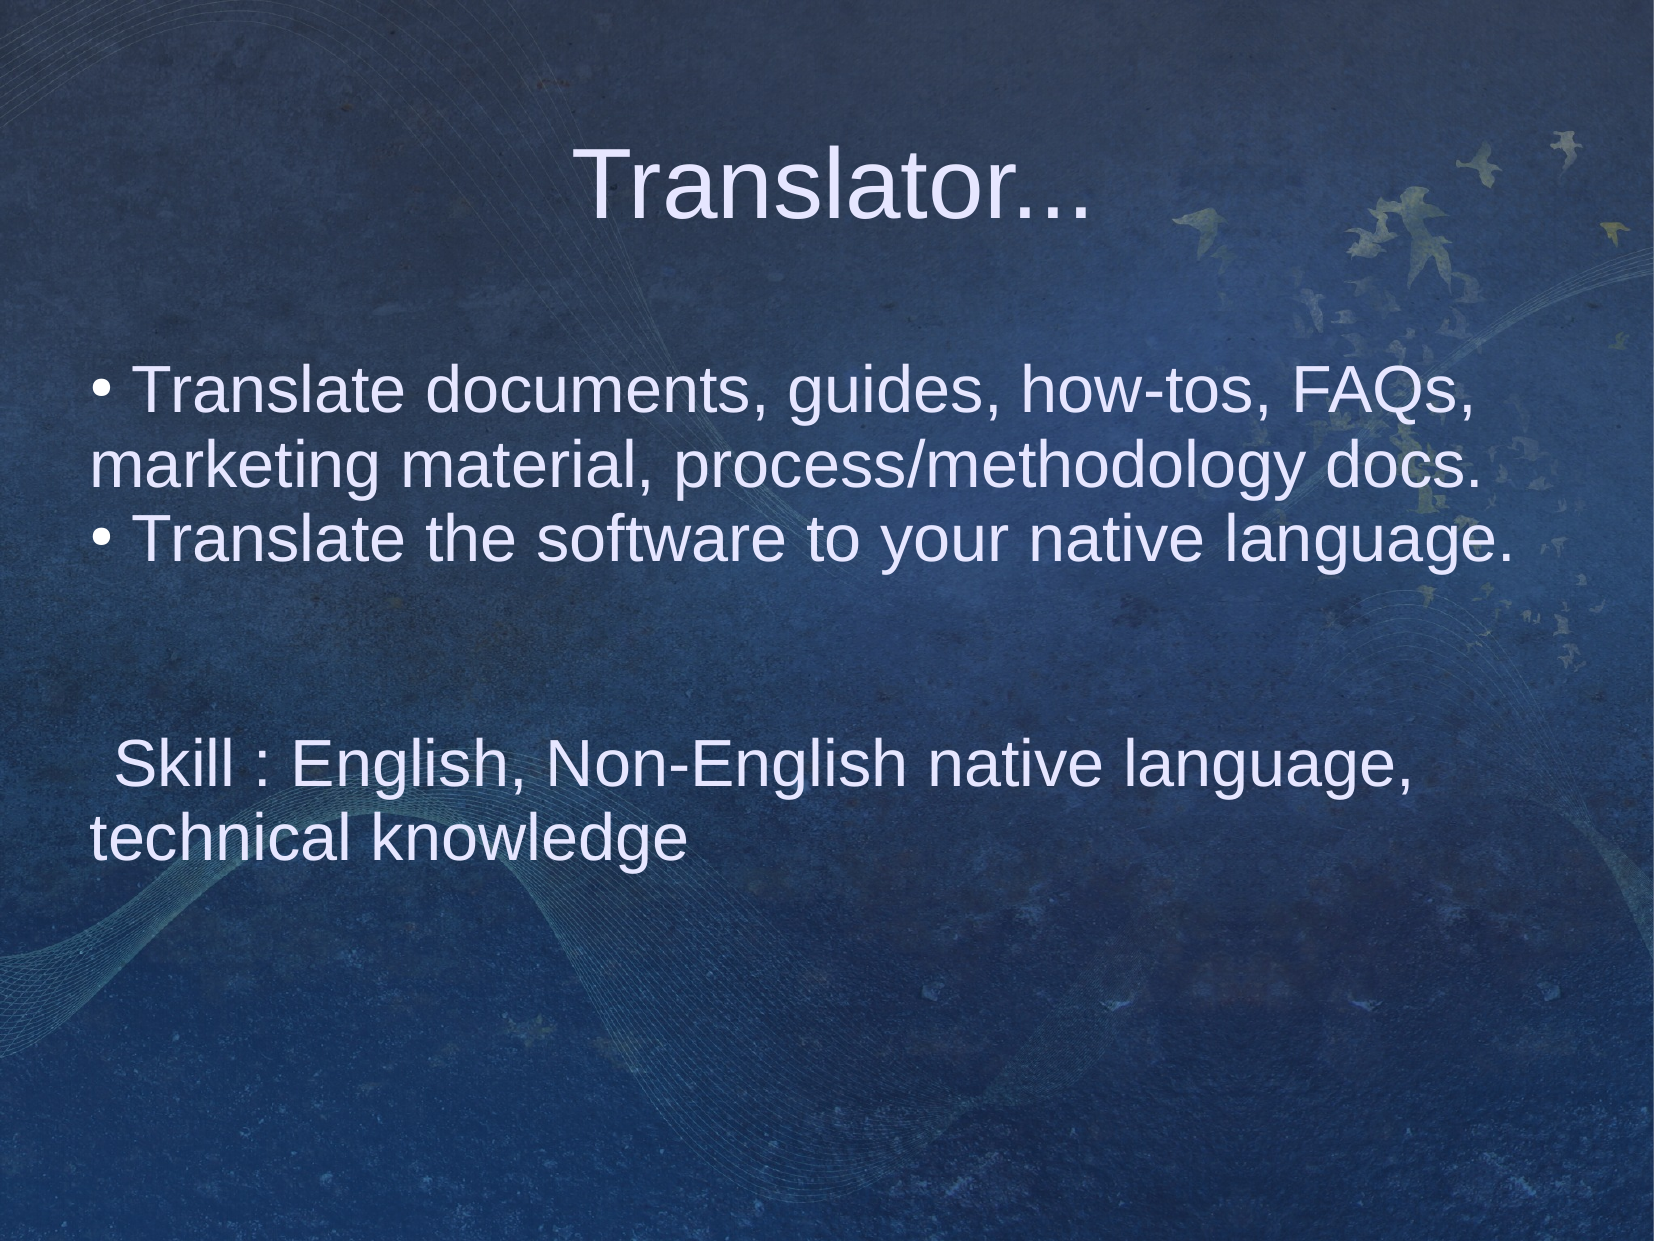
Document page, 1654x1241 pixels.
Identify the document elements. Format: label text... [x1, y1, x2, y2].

subtitle Translator... Translate documents, guides, how-tos, FAQs, marketing material, process/methodology docs. Translate the software to your native language. Skill : English, Non-English native language, technical knowledge [89, 100, 1578, 1015]
picture [0, 0, 1654, 1241]
